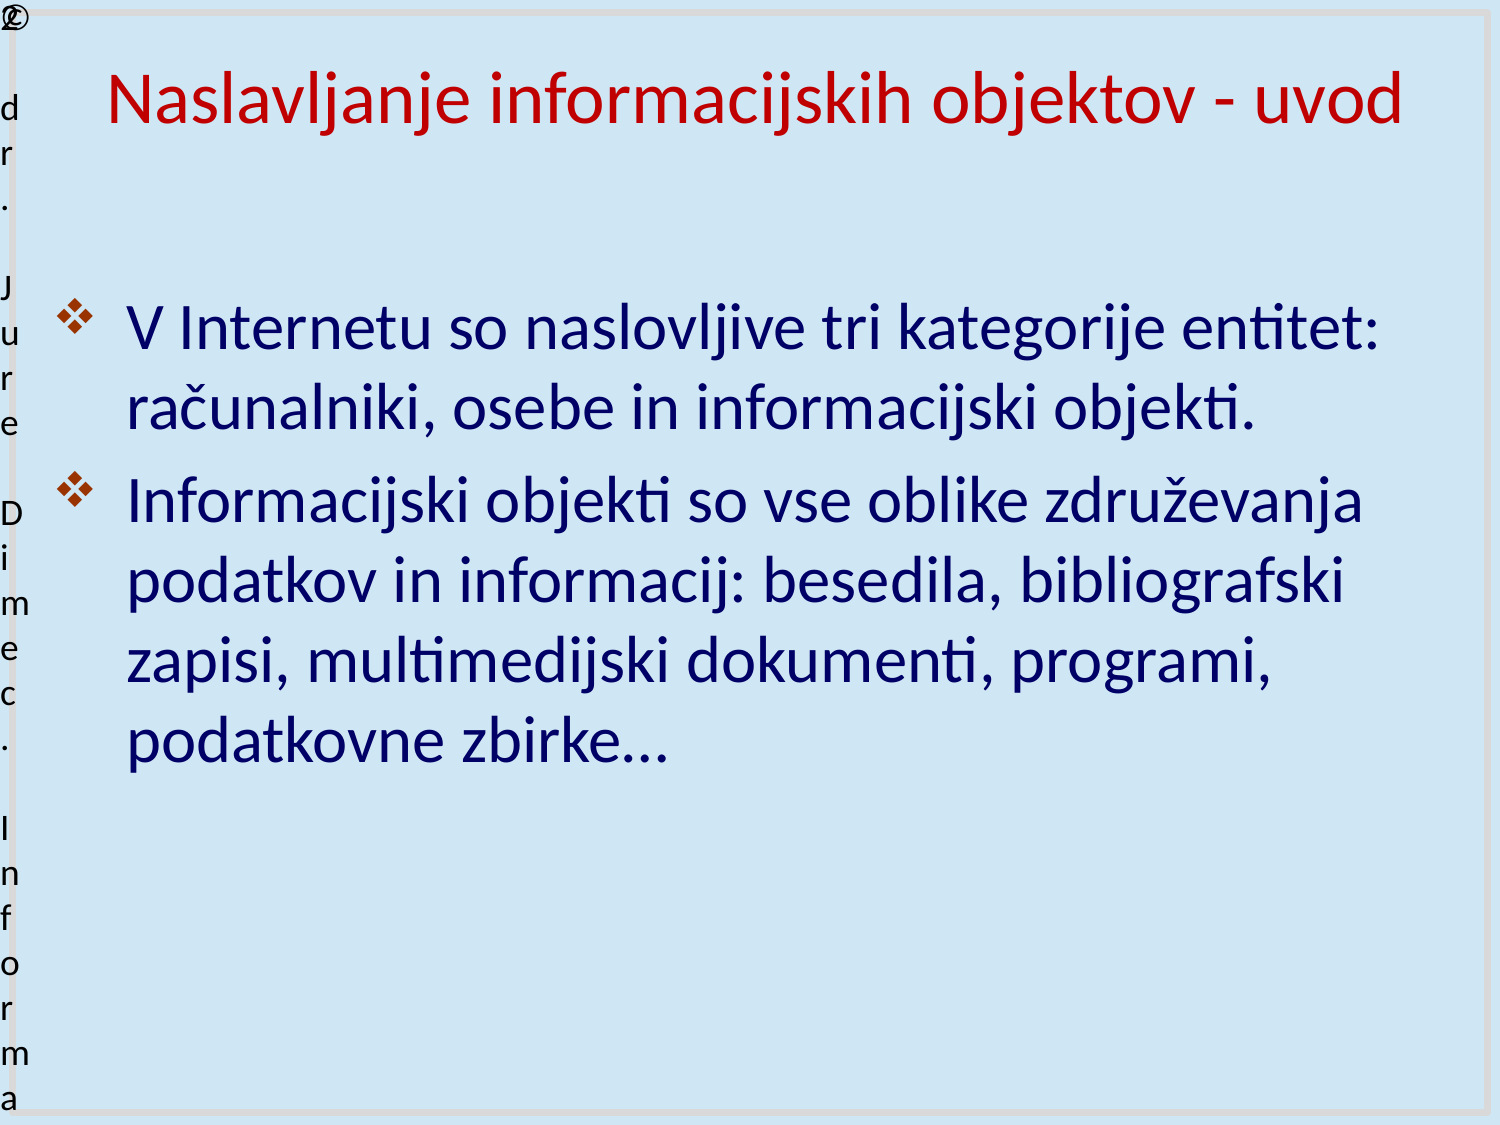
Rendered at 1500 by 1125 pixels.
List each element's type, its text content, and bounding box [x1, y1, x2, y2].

list V Internetu so naslovljive tri kategorije entitet: računalniki, osebe in informacijski objekti. Informacijski objekti so vse oblike združevanja podatkov in informacij: besedila, bibliografski zapisi, multimedijski dokumenti, programi, podatkovne zbirke… [37, 275, 1475, 1050]
title Naslavljanje informacijskih objektov - uvod [37, 37, 1475, 150]
